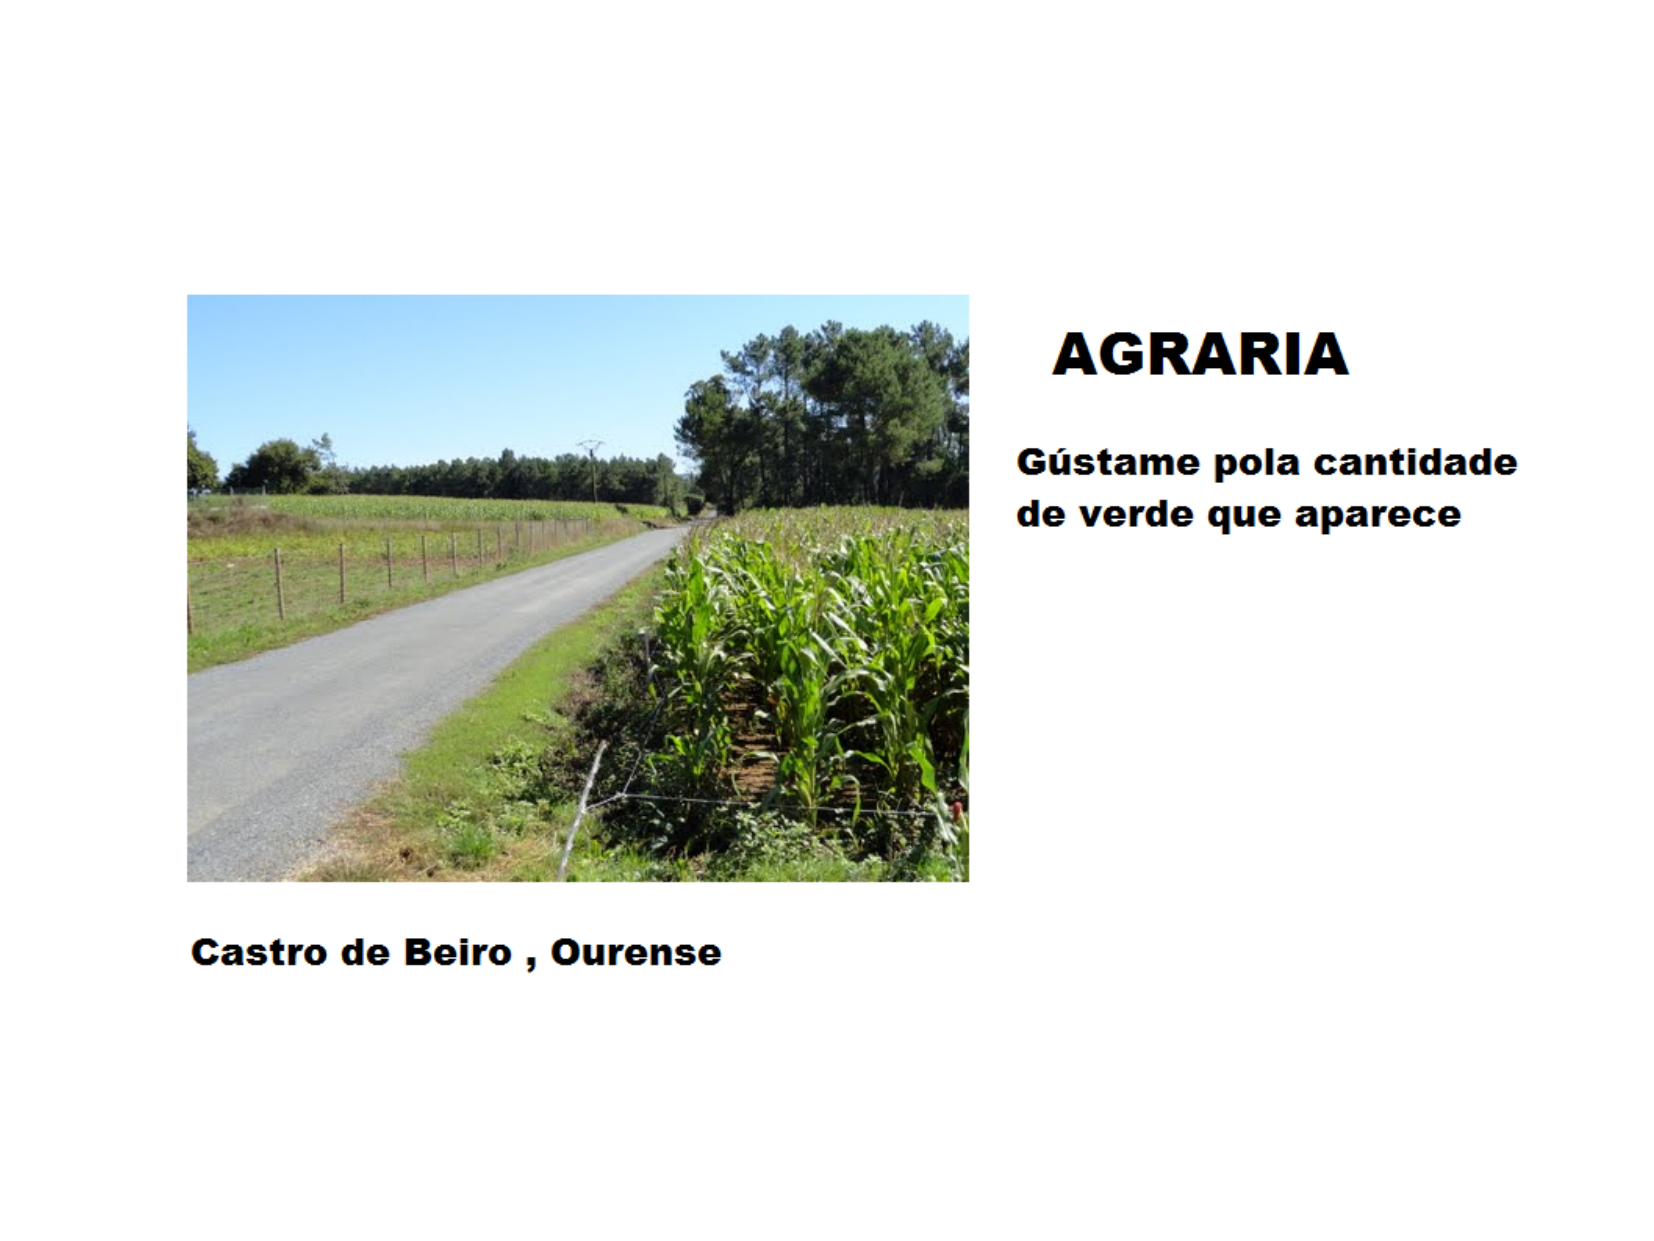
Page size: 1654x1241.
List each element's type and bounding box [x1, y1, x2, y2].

picture [128, 248, 1534, 992]
